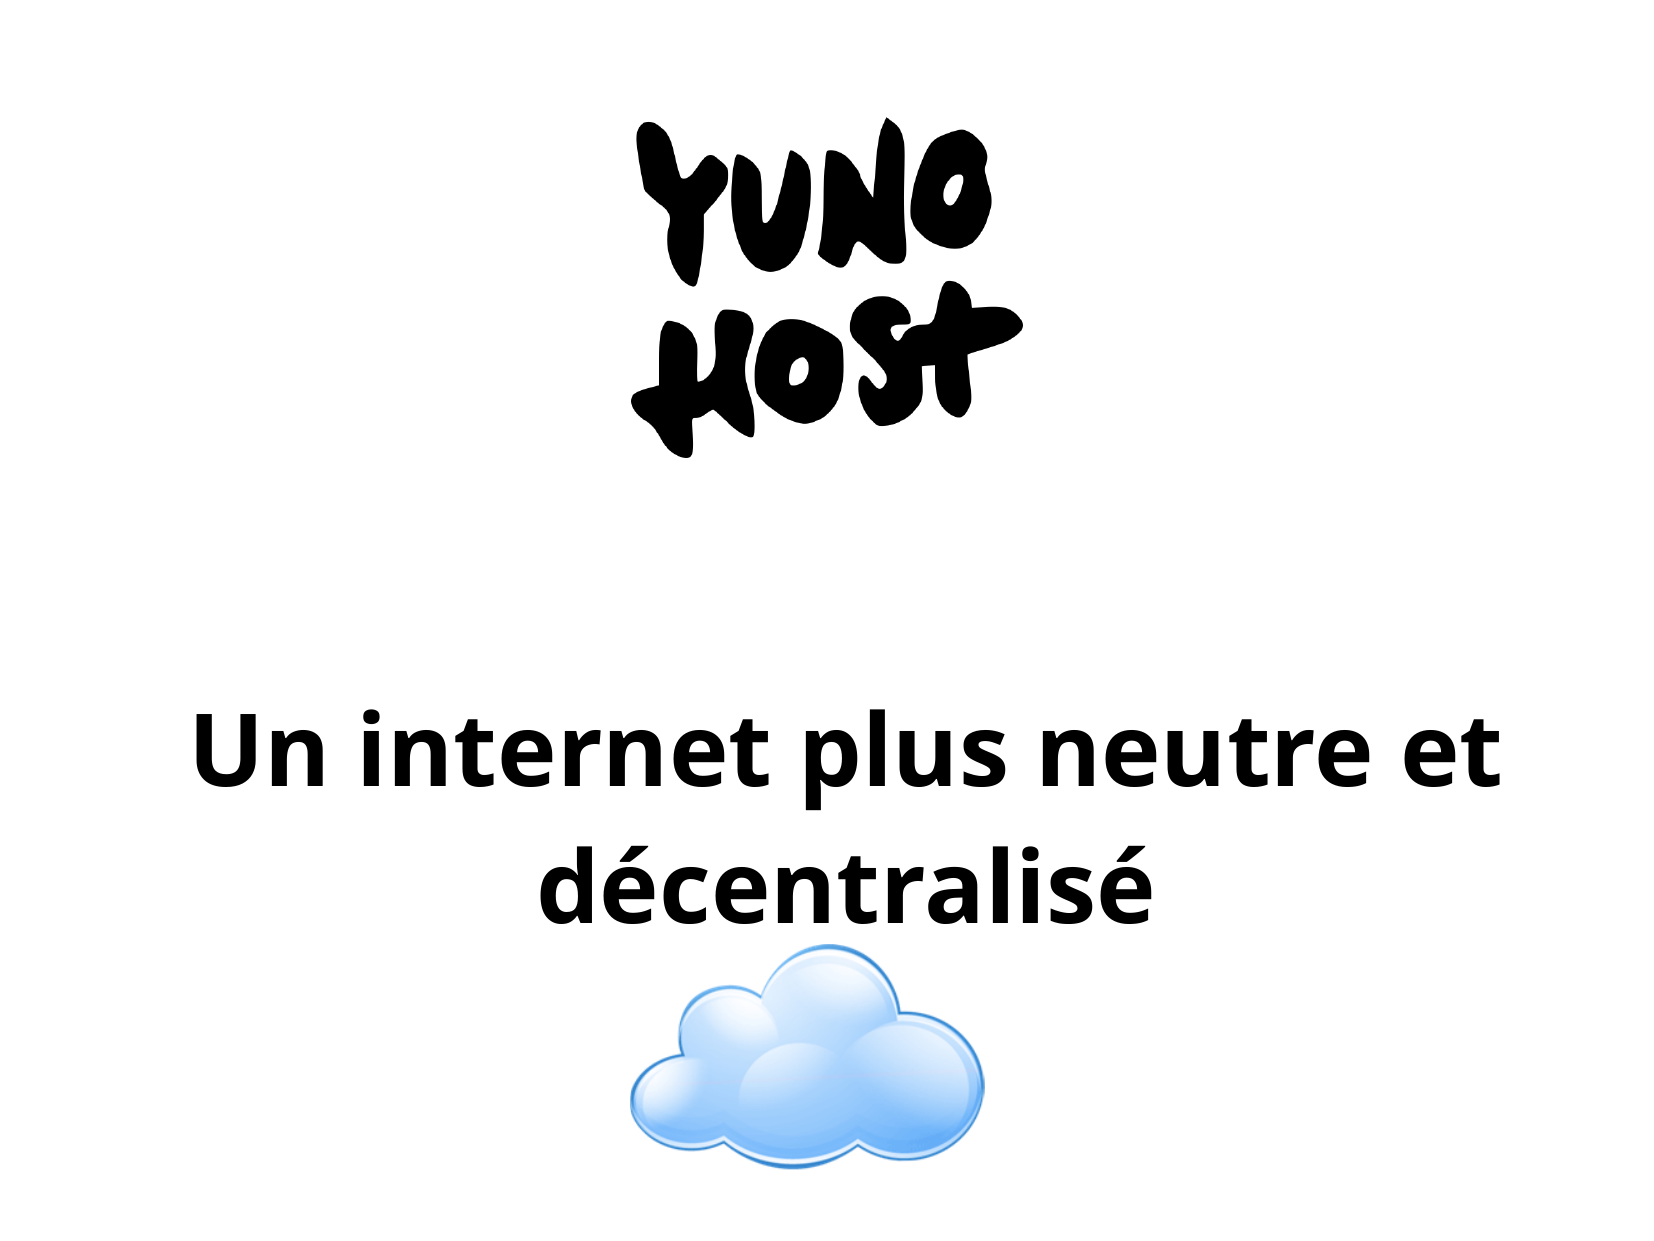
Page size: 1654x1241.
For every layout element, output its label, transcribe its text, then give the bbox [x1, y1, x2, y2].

list Un internet plus neutre et décentralisé [82, 525, 1571, 960]
picture [630, 944, 985, 1177]
picture [631, 117, 1023, 458]
